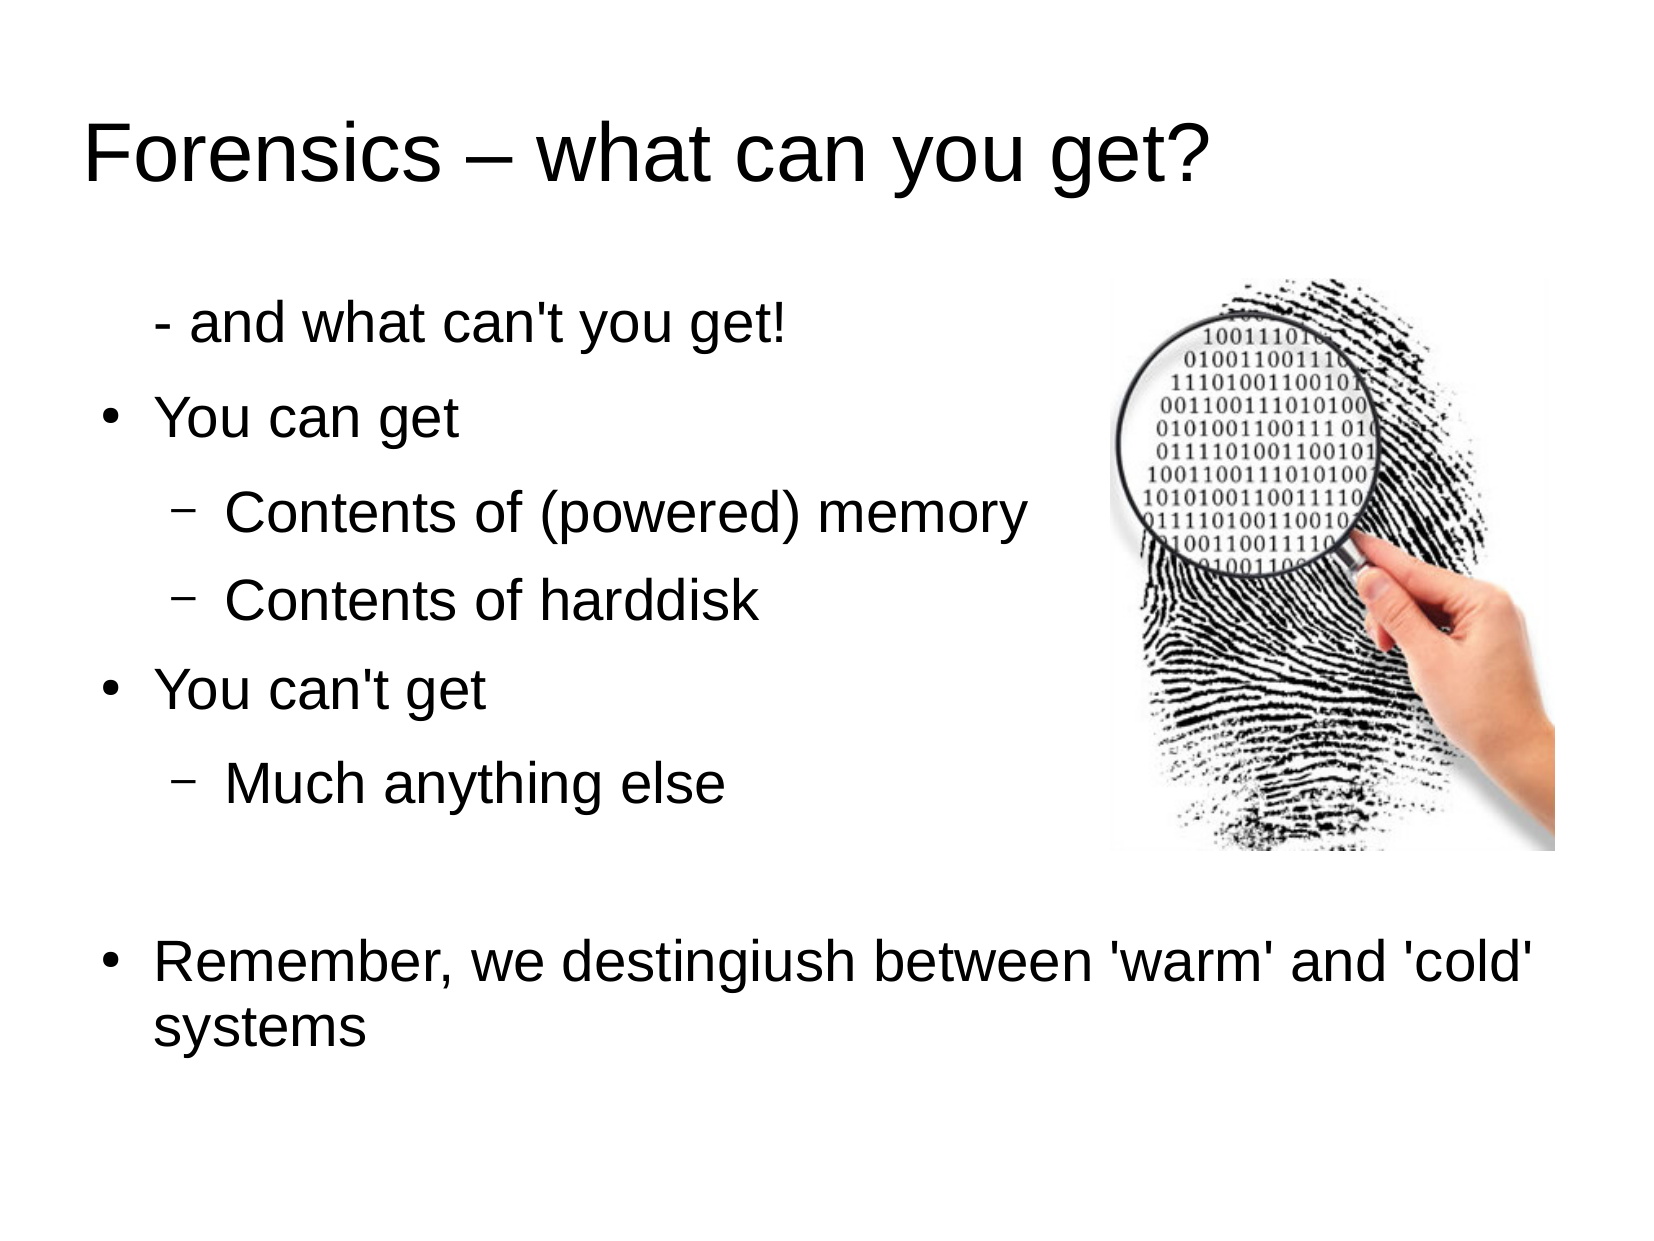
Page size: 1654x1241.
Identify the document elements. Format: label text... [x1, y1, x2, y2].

picture [1110, 278, 1555, 851]
list - and what can't you get! You can get Contents of (powered) memory Contents of harddisk You can't get Much anything else Remember, we destingiush between 'warm' and 'cold' systems [82, 290, 1538, 1182]
title Forensics – what can you get? [82, 49, 1571, 257]
